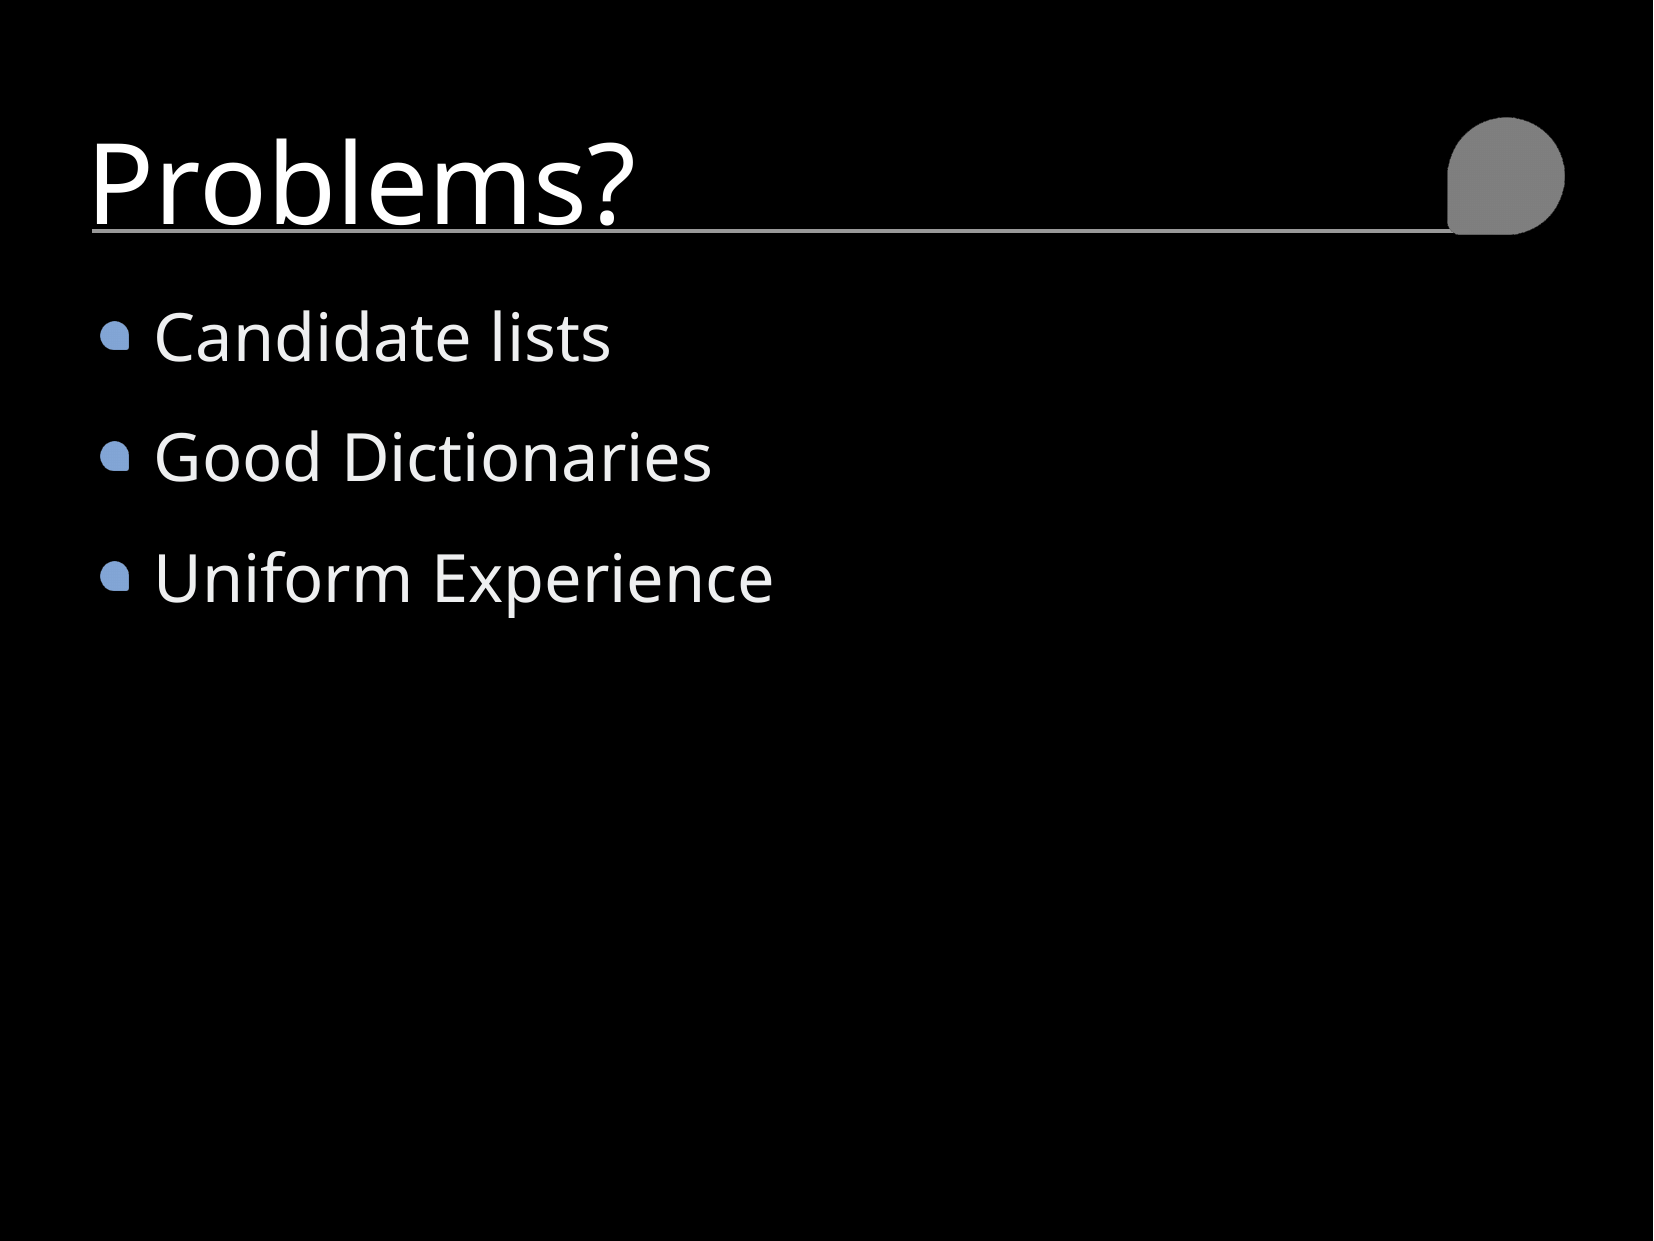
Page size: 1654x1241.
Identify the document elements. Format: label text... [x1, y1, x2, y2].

list Candidate lists Good Dictionaries Uniform Experience [82, 290, 1571, 1010]
title Problems? [86, 112, 1575, 249]
